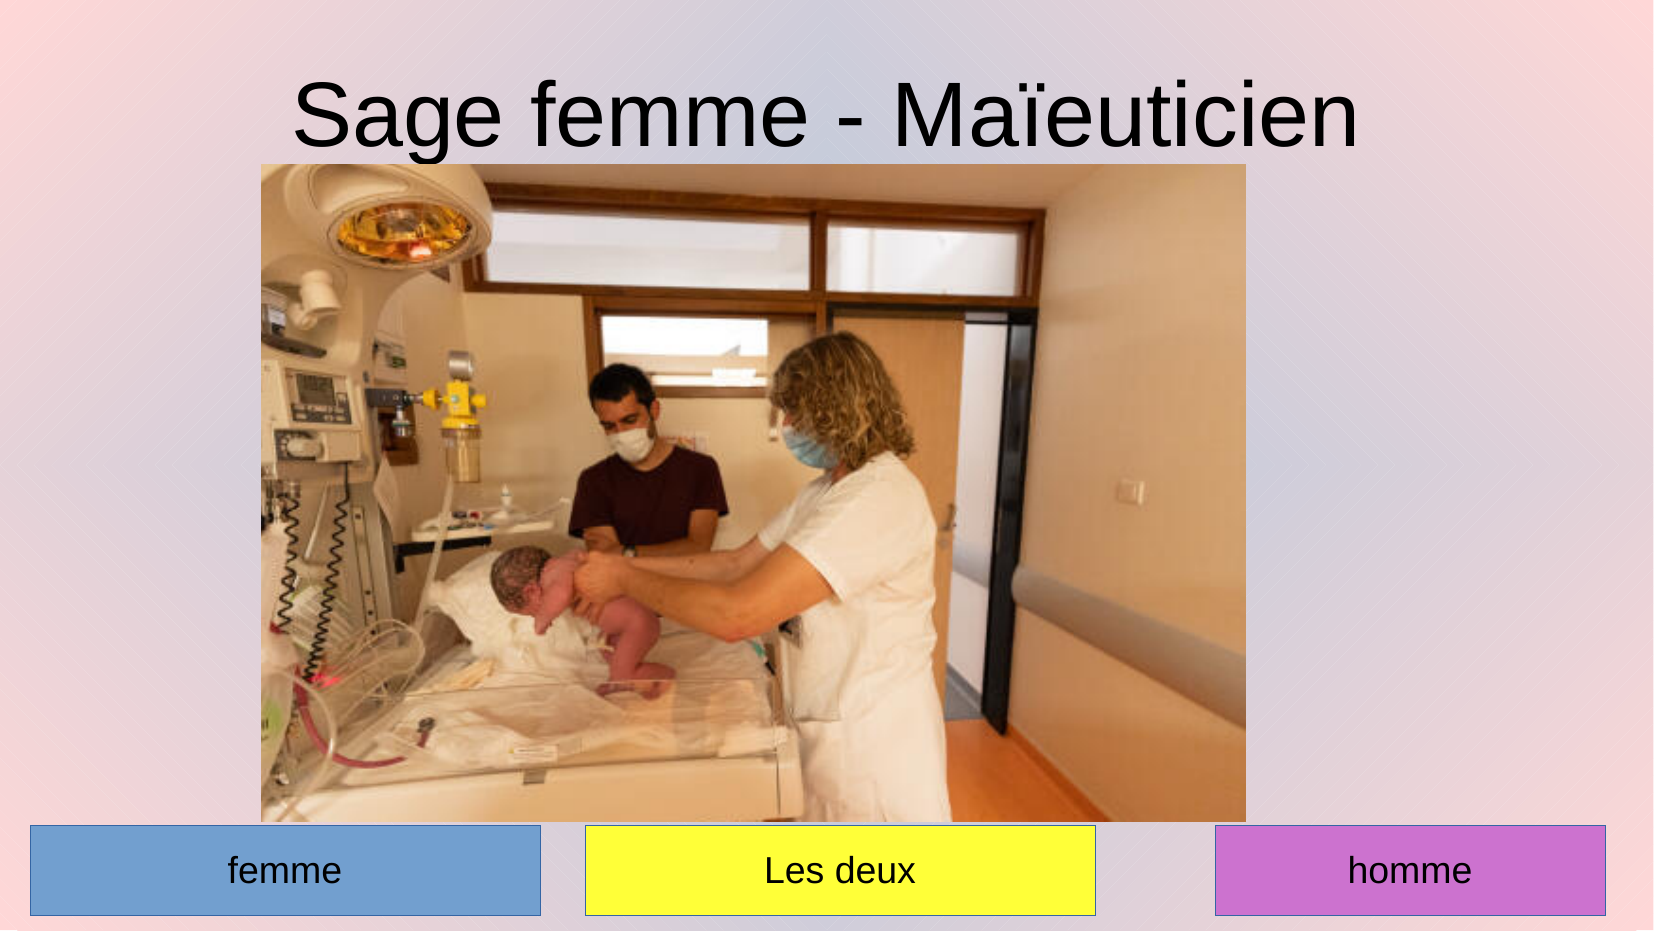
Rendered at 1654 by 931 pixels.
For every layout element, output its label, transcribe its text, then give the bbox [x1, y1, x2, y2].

text_box femme [30, 825, 541, 916]
title Sage femme - Maïeuticien [82, 37, 1571, 193]
text_box Les deux [585, 825, 1096, 916]
text_box homme [1215, 825, 1606, 916]
picture [261, 164, 1246, 823]
